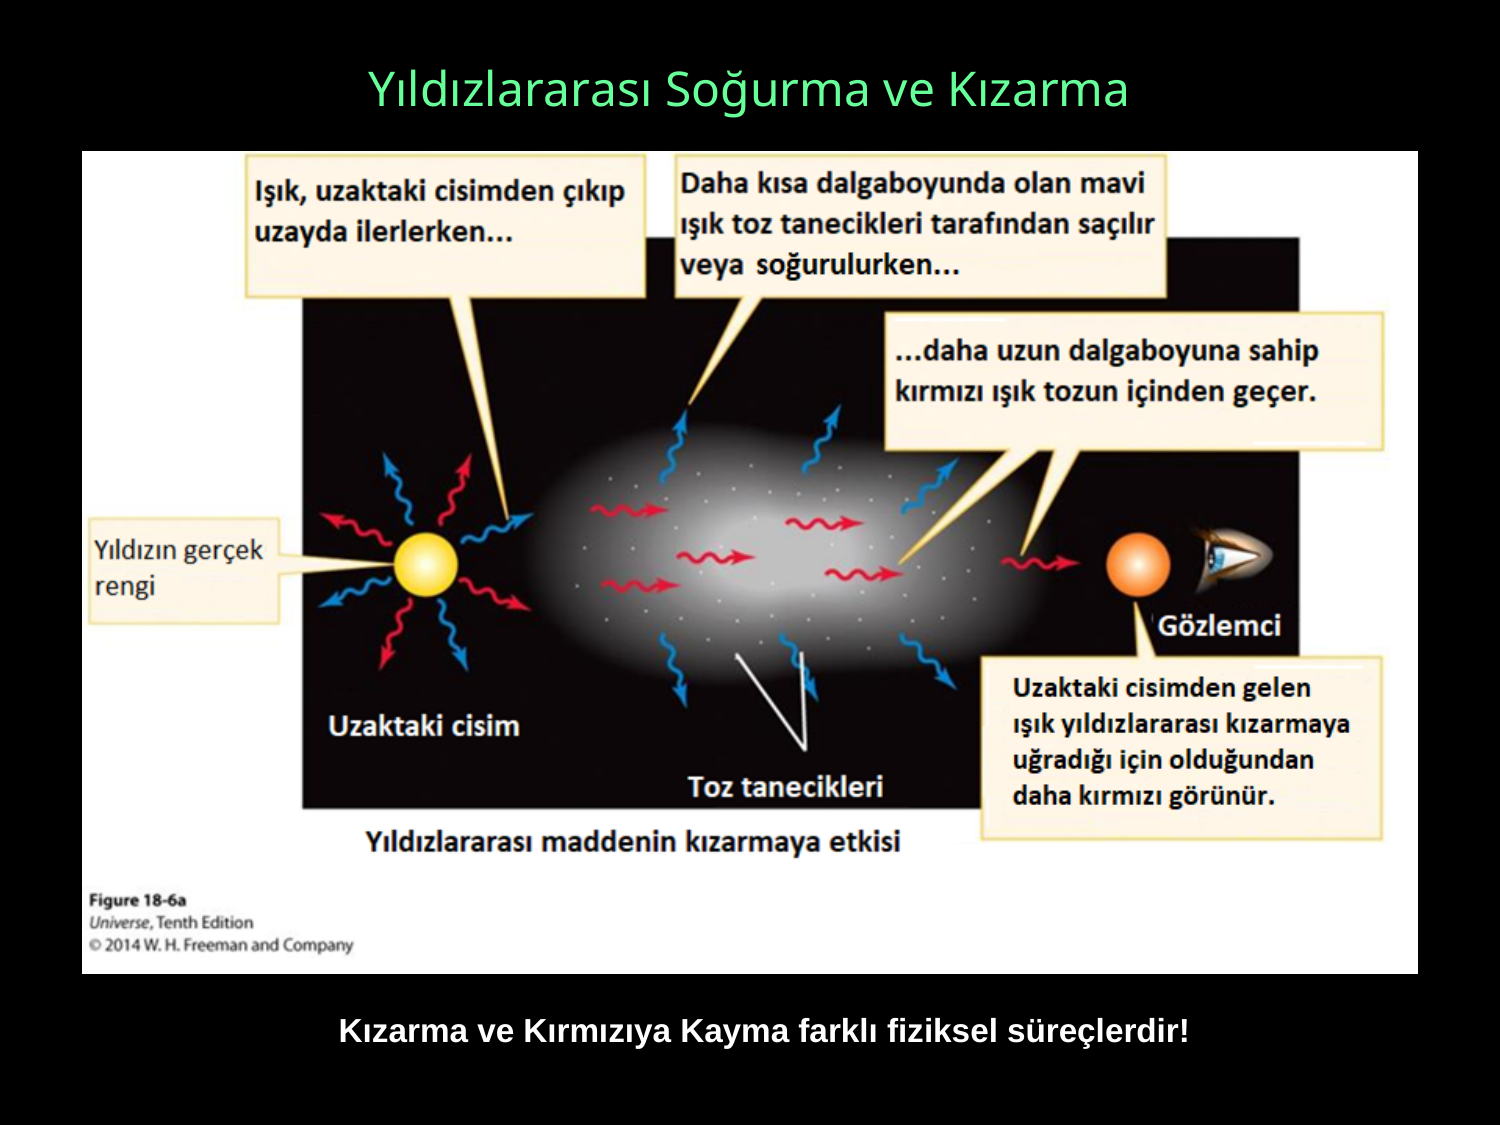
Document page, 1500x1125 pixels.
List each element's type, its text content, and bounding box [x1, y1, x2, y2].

text_box Kızarma ve Kırmızıya Kayma farklı fiziksel süreçlerdir! [75, 1002, 1456, 1078]
title Yıldızlararası Soğurma ve Kızarma [30, 50, 1471, 136]
picture [82, 151, 1418, 974]
